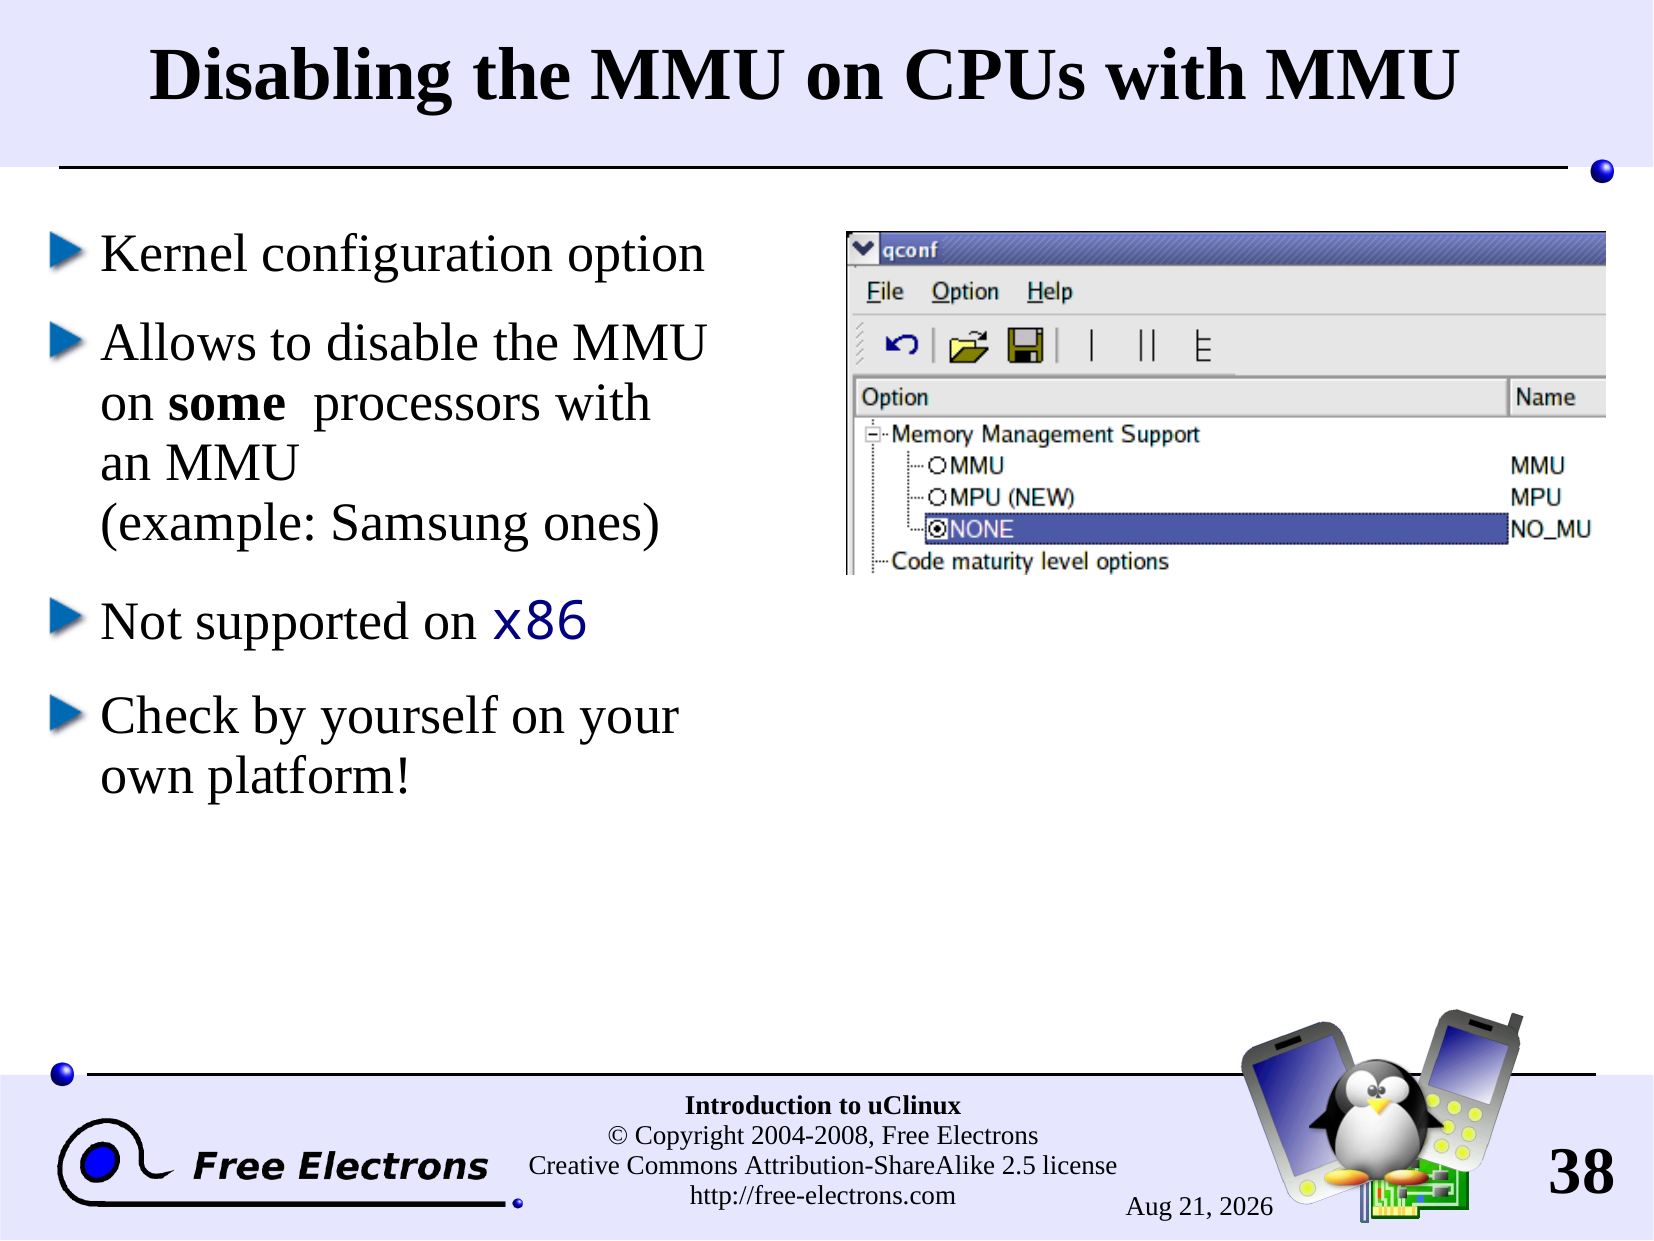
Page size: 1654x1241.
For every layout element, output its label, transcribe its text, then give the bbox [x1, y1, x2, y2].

picture [846, 231, 1606, 575]
title Disabling the MMU on CPUs with MMU [60, 25, 1551, 124]
picture [1225, 1000, 1538, 1241]
list Kernel configuration option Allows to disable the MMU on some processors with an MMU (example: Samsung ones) Not supported on x86 Check by yourself on your own platform! [29, 222, 1497, 1043]
picture [50, 1107, 527, 1216]
